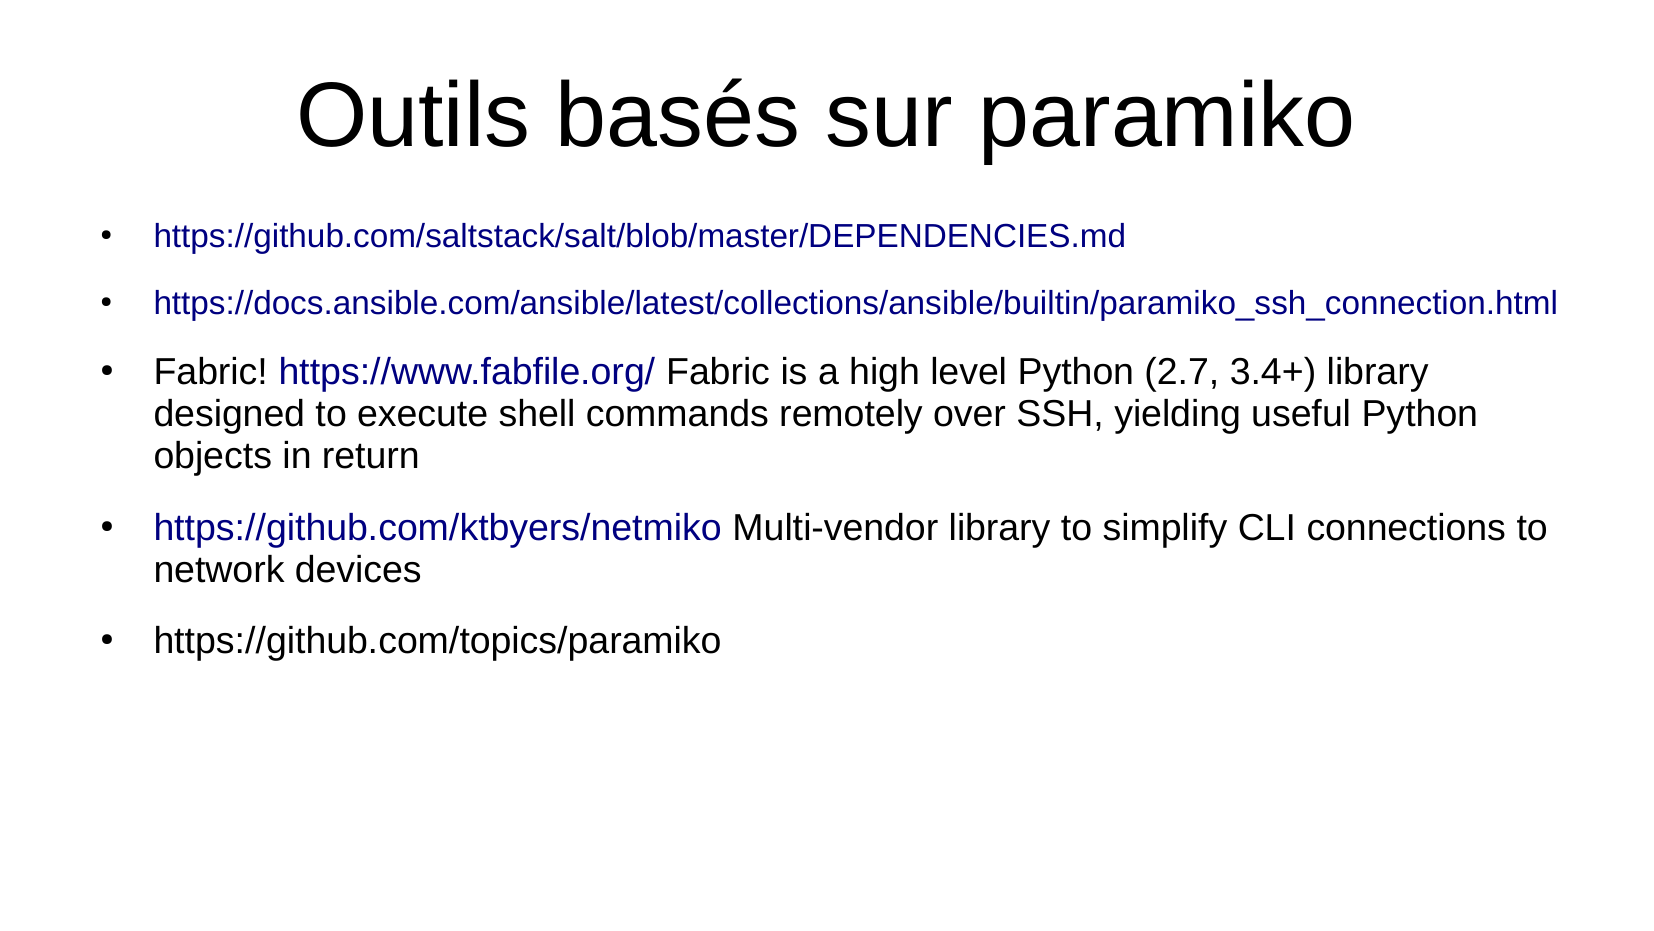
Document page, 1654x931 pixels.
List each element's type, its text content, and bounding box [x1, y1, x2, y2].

title Outils basés sur paramiko [82, 37, 1571, 193]
list https://github.com/saltstack/salt/blob/master/DEPENDENCIES.md https://docs.ansible.com/ansible/latest/collections/ansible/builtin/paramiko_ssh_connection.html Fabric! https://www.fabfile.org/ Fabric is a high level Python (2.7, 3.4+) library designed to execute shell commands remotely over SSH, yielding useful Python objects in return https://github.com/ktbyers/netmiko Multi-vendor library to simplify CLI connections to network devices https://github.com/topics/paramiko [82, 217, 1571, 758]
